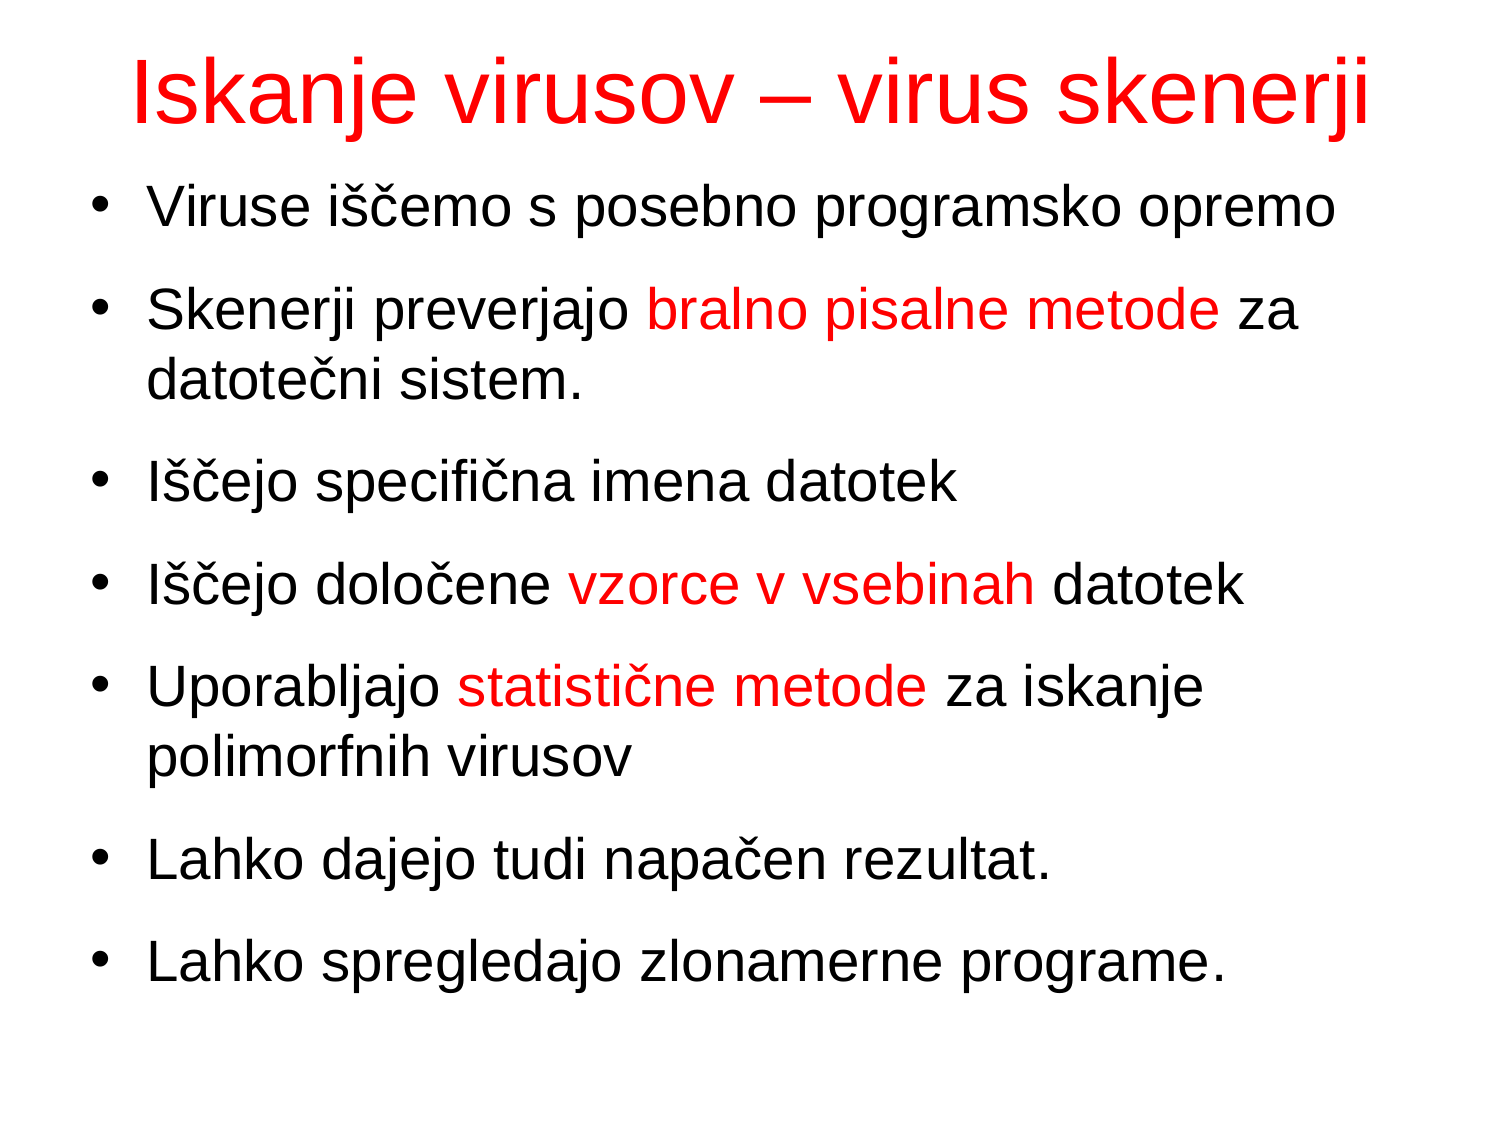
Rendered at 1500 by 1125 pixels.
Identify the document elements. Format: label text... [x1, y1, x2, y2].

list Viruse iščemo s posebno programsko opremo Skenerji preverjajo bralno pisalne metode za datotečni sistem. Iščejo specifična imena datotek Iščejo določene vzorce v vsebinah datotek Uporabljajo statistične metode za iskanje polimorfnih virusov Lahko dajejo tudi napačen rezultat. Lahko spregledajo zlonamerne programe. [75, 160, 1426, 1003]
title Iskanje virusov – virus skenerji [76, 0, 1427, 173]
